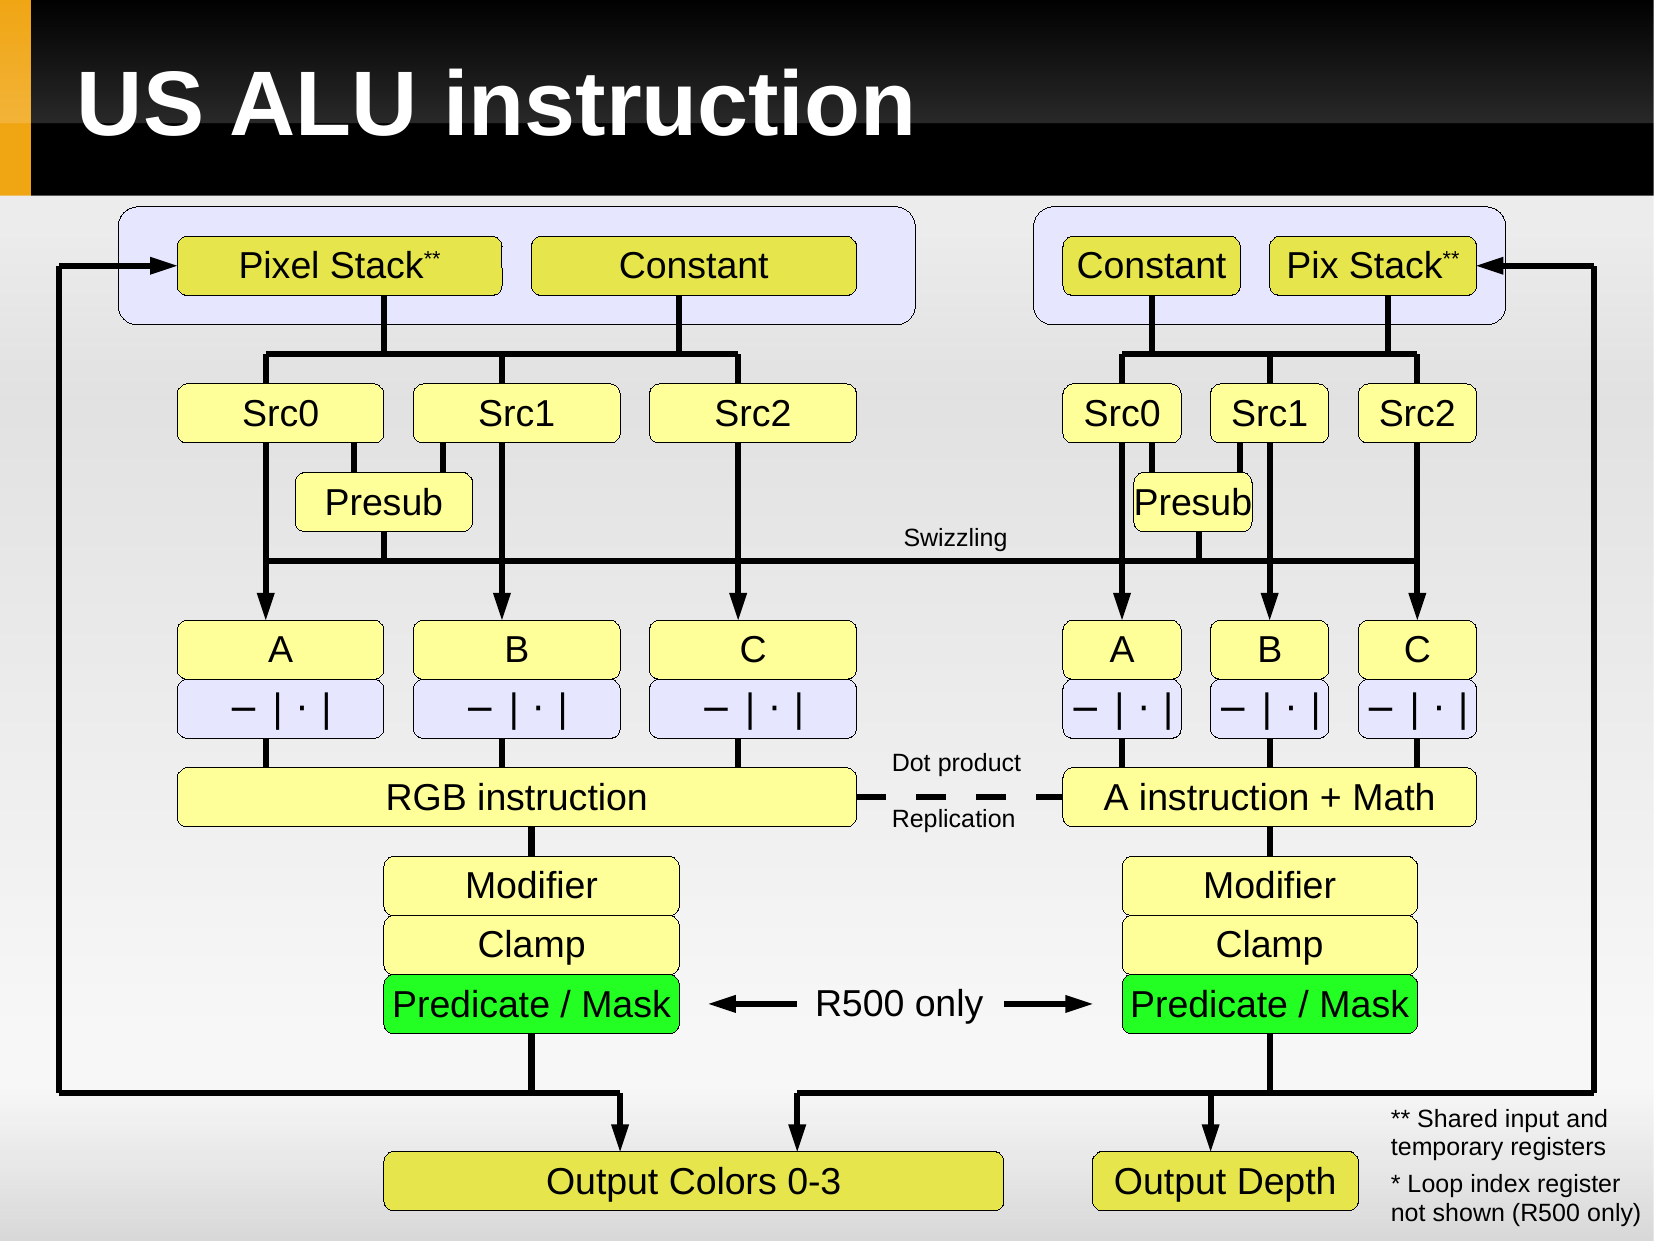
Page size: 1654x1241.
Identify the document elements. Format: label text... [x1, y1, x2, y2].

text_box * Loop index register not shown (R500 only) [1375, 1175, 1654, 1241]
text_box Output Colors 0-3 [383, 1151, 1004, 1211]
text_box Pix Stack** [1269, 236, 1477, 296]
text_box Presub [1133, 472, 1253, 532]
text_box ** Shared input and temporary registers [1375, 1097, 1654, 1175]
text_box Dot product Replication [874, 738, 1040, 853]
text_box Src2 [1358, 383, 1477, 443]
text_box B [413, 620, 621, 679]
text_box − | · | [1062, 679, 1182, 739]
title US ALU instruction [76, 7, 1565, 200]
text_box A instruction + Math [1062, 767, 1477, 827]
text_box Modifier [383, 856, 680, 915]
text_box Presub [295, 472, 473, 532]
text_box Src1 [1210, 383, 1329, 443]
text_box RGB instruction [177, 767, 857, 827]
text_box − | · | [1210, 679, 1329, 739]
text_box C [1358, 620, 1477, 680]
picture [0, 0, 1654, 1241]
text_box C [649, 620, 857, 679]
text_box − | · | [413, 679, 621, 739]
text_box [118, 267, 381, 325]
text_box [1033, 206, 1506, 325]
text_box Predicate / Mask [1122, 974, 1418, 1034]
text_box Output Depth [1092, 1151, 1359, 1211]
text_box [1391, 267, 1506, 325]
text_box B [1210, 620, 1329, 680]
text_box − | · | [1358, 679, 1477, 739]
text_box Modifier [1122, 856, 1418, 915]
text_box Src1 [413, 383, 621, 443]
text_box Predicate / Mask [383, 974, 680, 1034]
text_box Constant [1062, 236, 1241, 296]
text_box Clamp [383, 915, 680, 974]
text_box [118, 206, 916, 325]
text_box Src2 [649, 383, 857, 443]
text_box Clamp [1122, 915, 1418, 974]
text_box Pixel Stack** [177, 236, 503, 296]
text_box − | · | [177, 679, 384, 739]
text_box A [1062, 620, 1182, 680]
text_box Swizzling [885, 513, 1026, 566]
text_box A [177, 620, 384, 680]
text_box R500 only [797, 972, 1004, 1040]
text_box Src0 [177, 383, 384, 443]
text_box Src0 [1062, 383, 1182, 443]
text_box − | · | [649, 679, 857, 739]
text_box Constant [531, 236, 857, 296]
